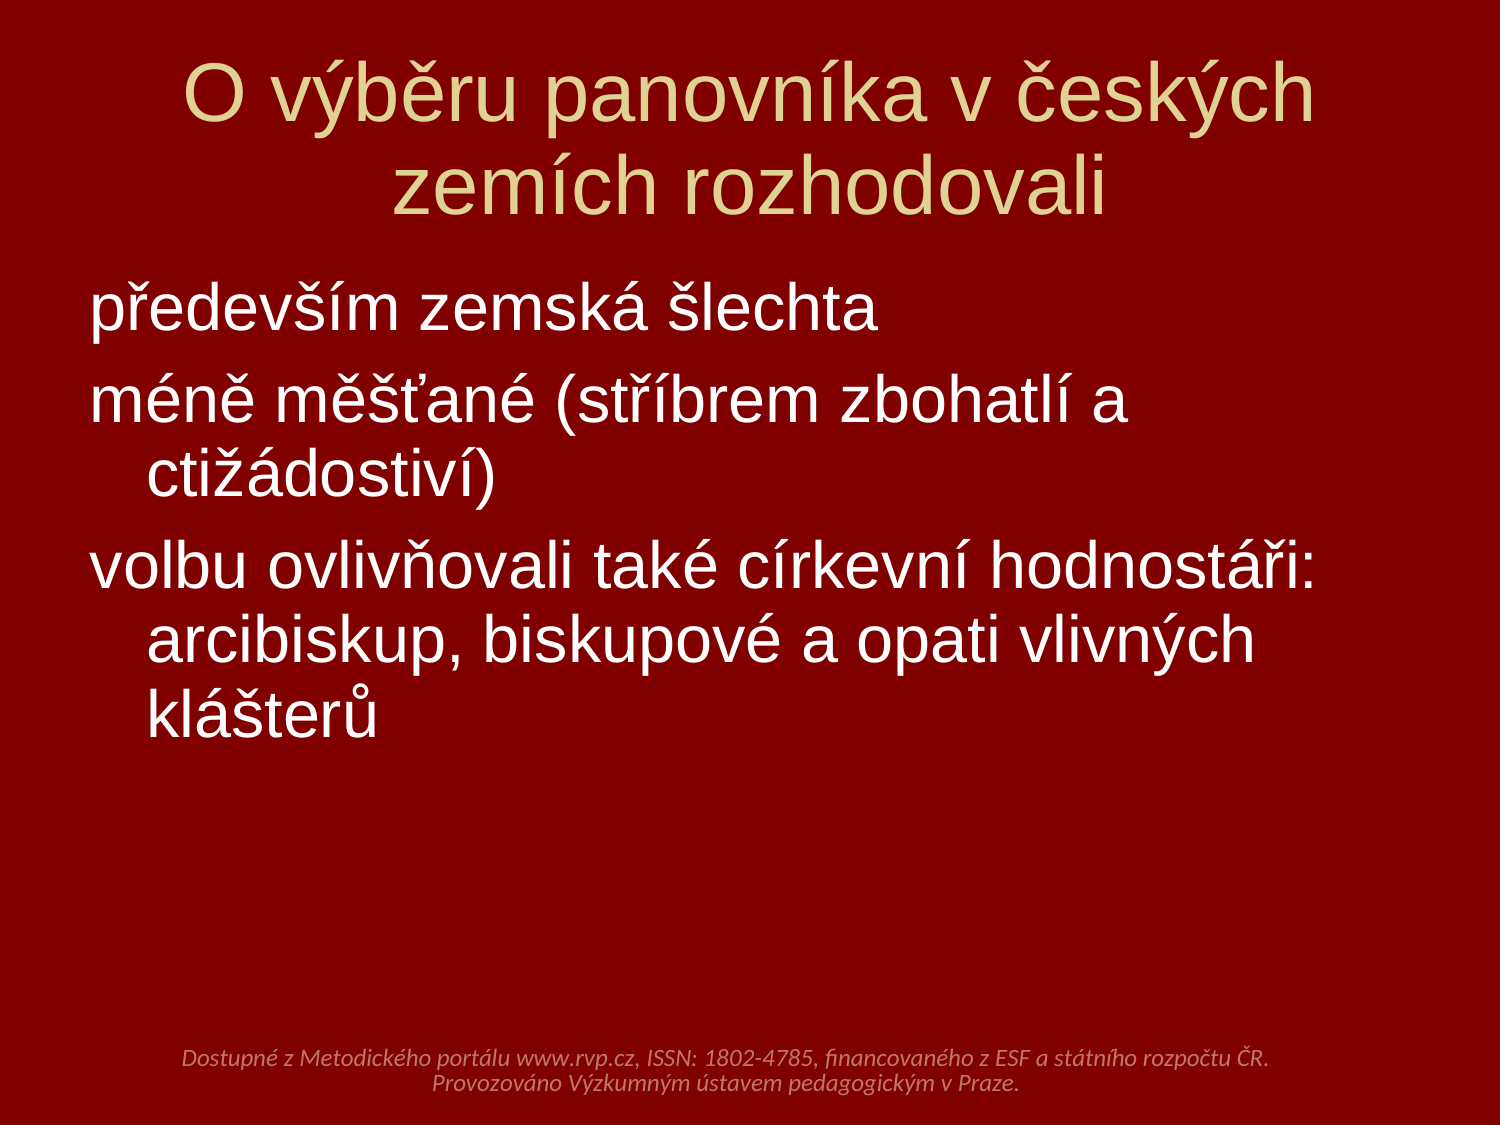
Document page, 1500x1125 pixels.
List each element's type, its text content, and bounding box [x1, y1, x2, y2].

text_box Dostupné z Metodického portálu www.rvp.cz, ISSN: 1802-4785, financovaného z ESF a státního rozpočtu ČR. Provozováno Výzkumným ústavem pedagogickým v Praze. [105, 1042, 1348, 1103]
list především zemská šlechta méně měšťané (stříbrem zbohatlí a ctižádostiví) volbu ovlivňovali také církevní hodnostáři: arcibiskup, biskupové a opati vlivných klášterů [75, 262, 1426, 1006]
title O výběru panovníka v českých zemích rozhodovali [75, 31, 1426, 247]
